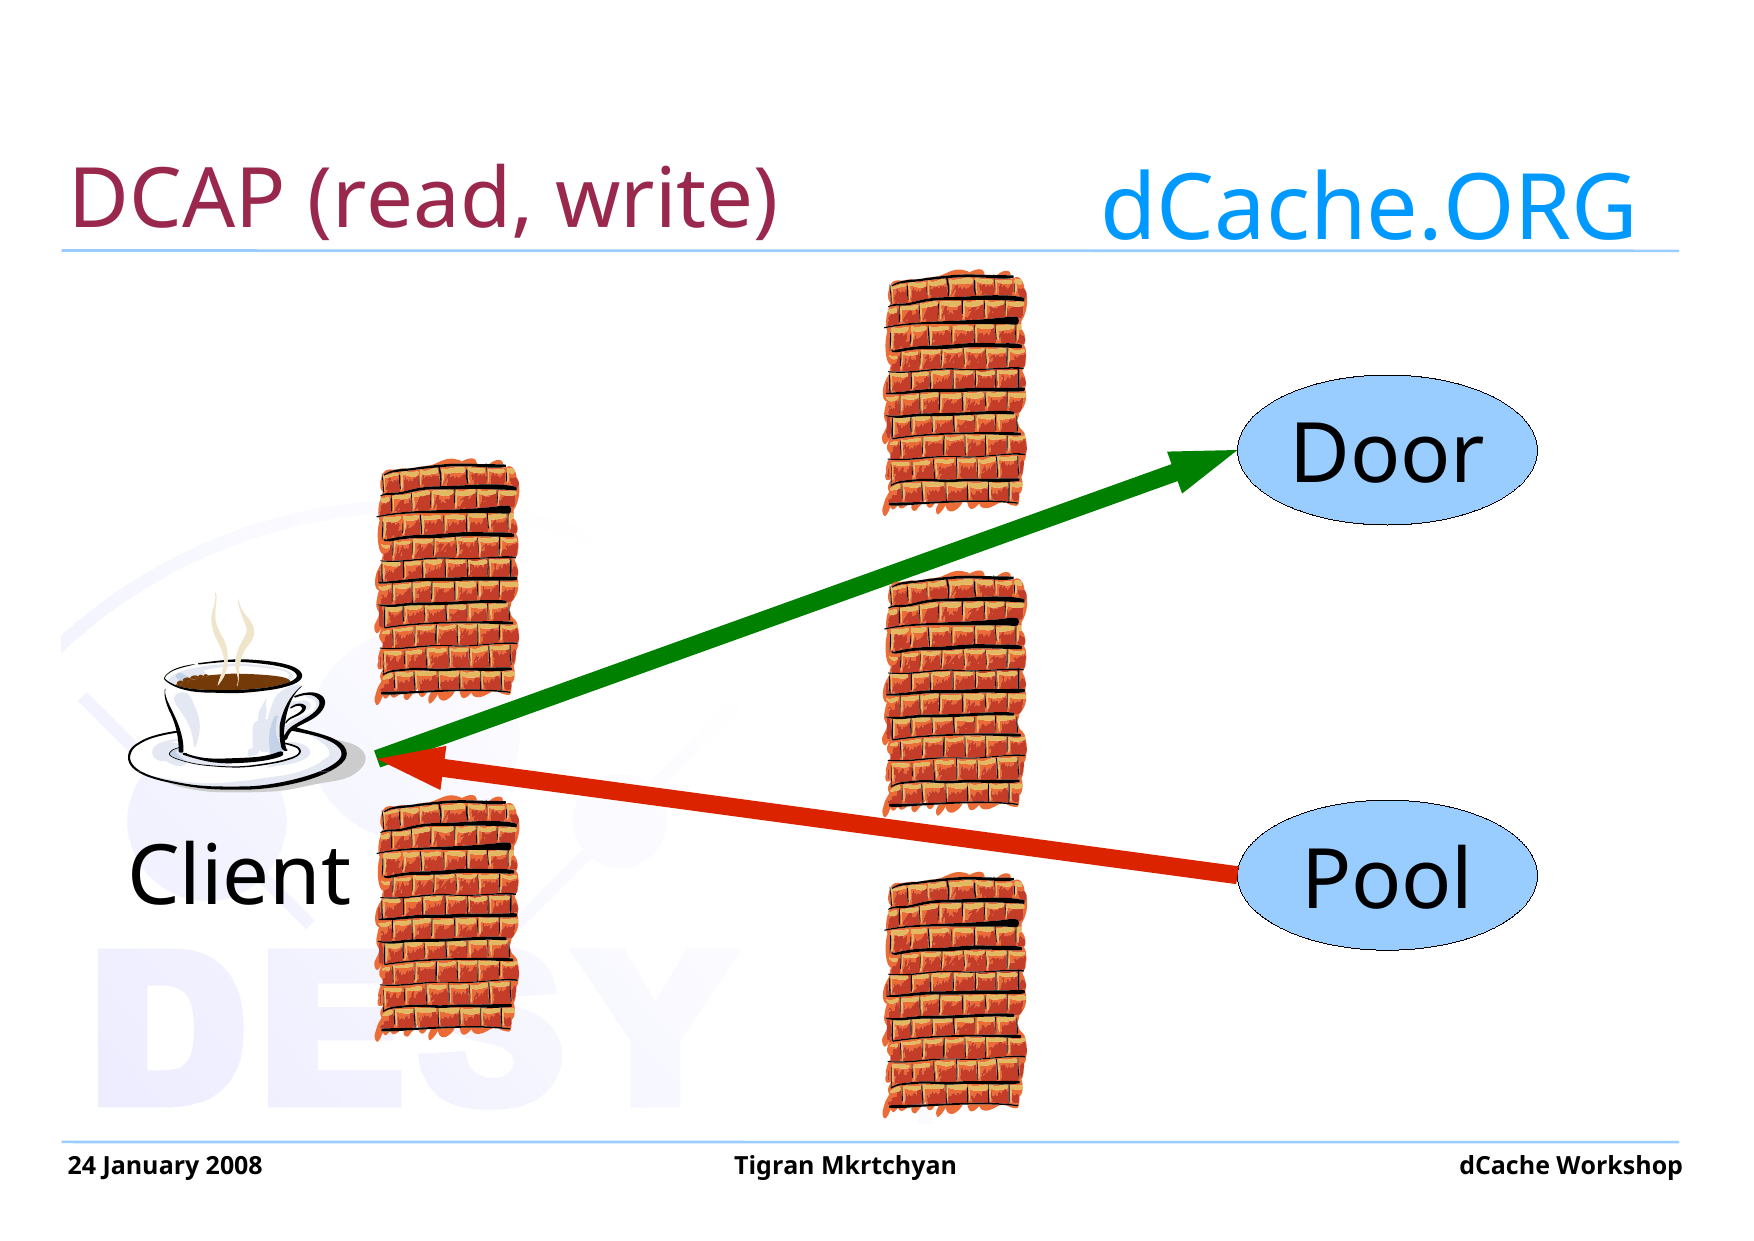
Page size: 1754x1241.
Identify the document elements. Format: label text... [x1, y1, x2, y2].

text_box Door [1237, 375, 1538, 526]
text_box DCAP (read, write) [69, 139, 1088, 250]
text_box Client [112, 809, 369, 921]
text_box Pool [1237, 800, 1538, 951]
picture [61, 260, 1032, 1128]
